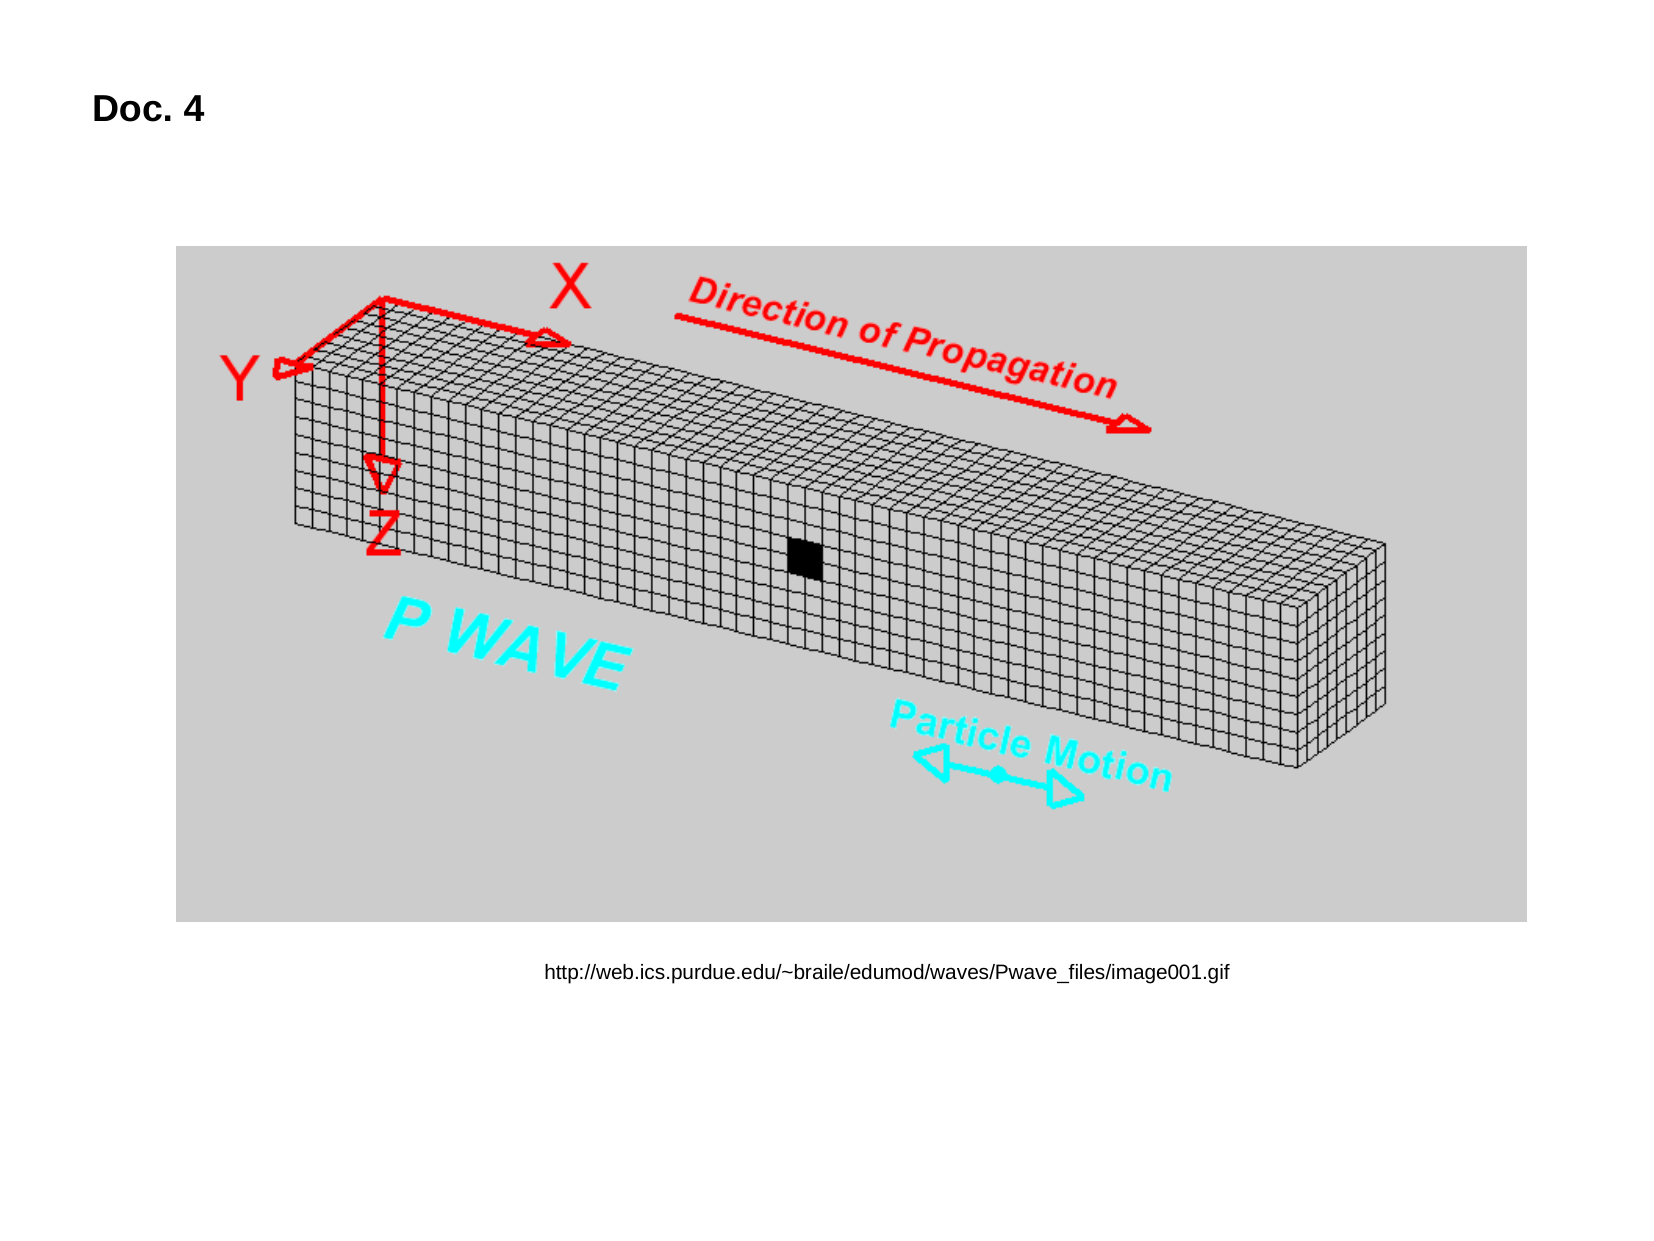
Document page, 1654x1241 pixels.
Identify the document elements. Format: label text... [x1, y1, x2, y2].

picture [176, 246, 1527, 922]
text_box http://web.ics.purdue.edu/~braile/edumod/waves/Pwave_files/image001.gif [529, 953, 1124, 995]
text_box Doc. 4 [77, 80, 199, 144]
